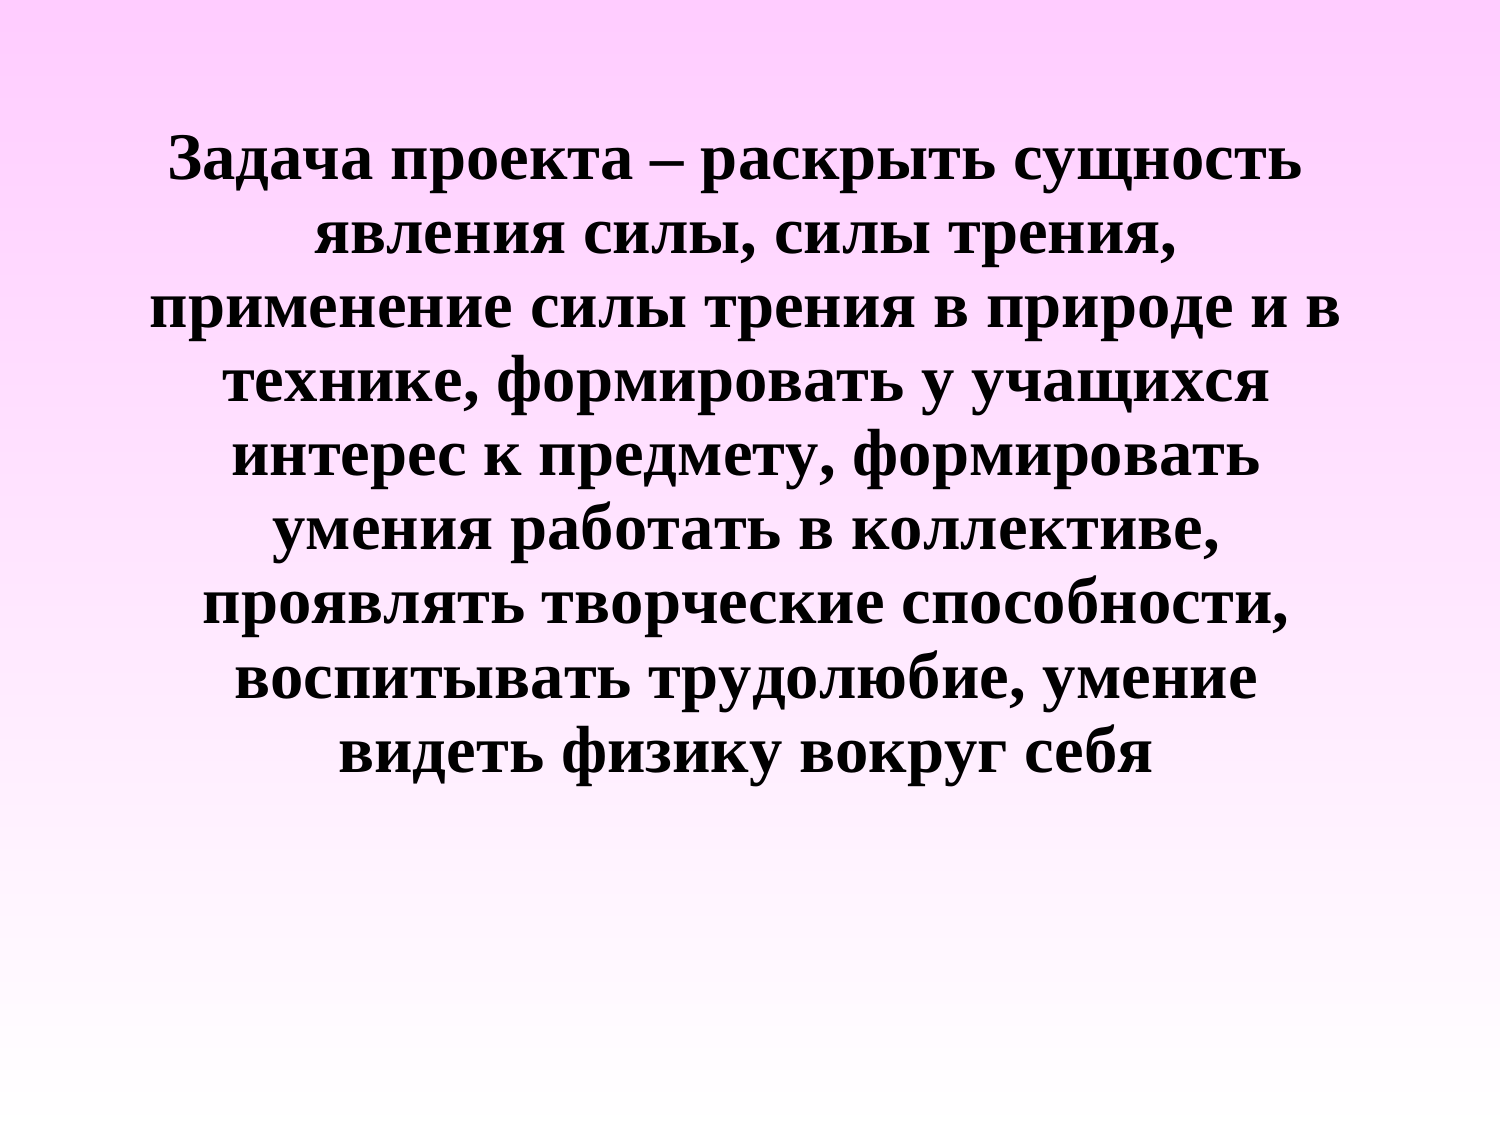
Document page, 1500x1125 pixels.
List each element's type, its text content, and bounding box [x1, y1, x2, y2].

list Задача проекта – раскрыть сущность явления силы, силы трения, применение силы трения в природе и в технике, формировать у учащихся интерес к предмету, формировать умения работать в коллективе, проявлять творческие способности, воспитывать трудолюбие, умение видеть физику вокруг себя [75, 112, 1363, 1125]
